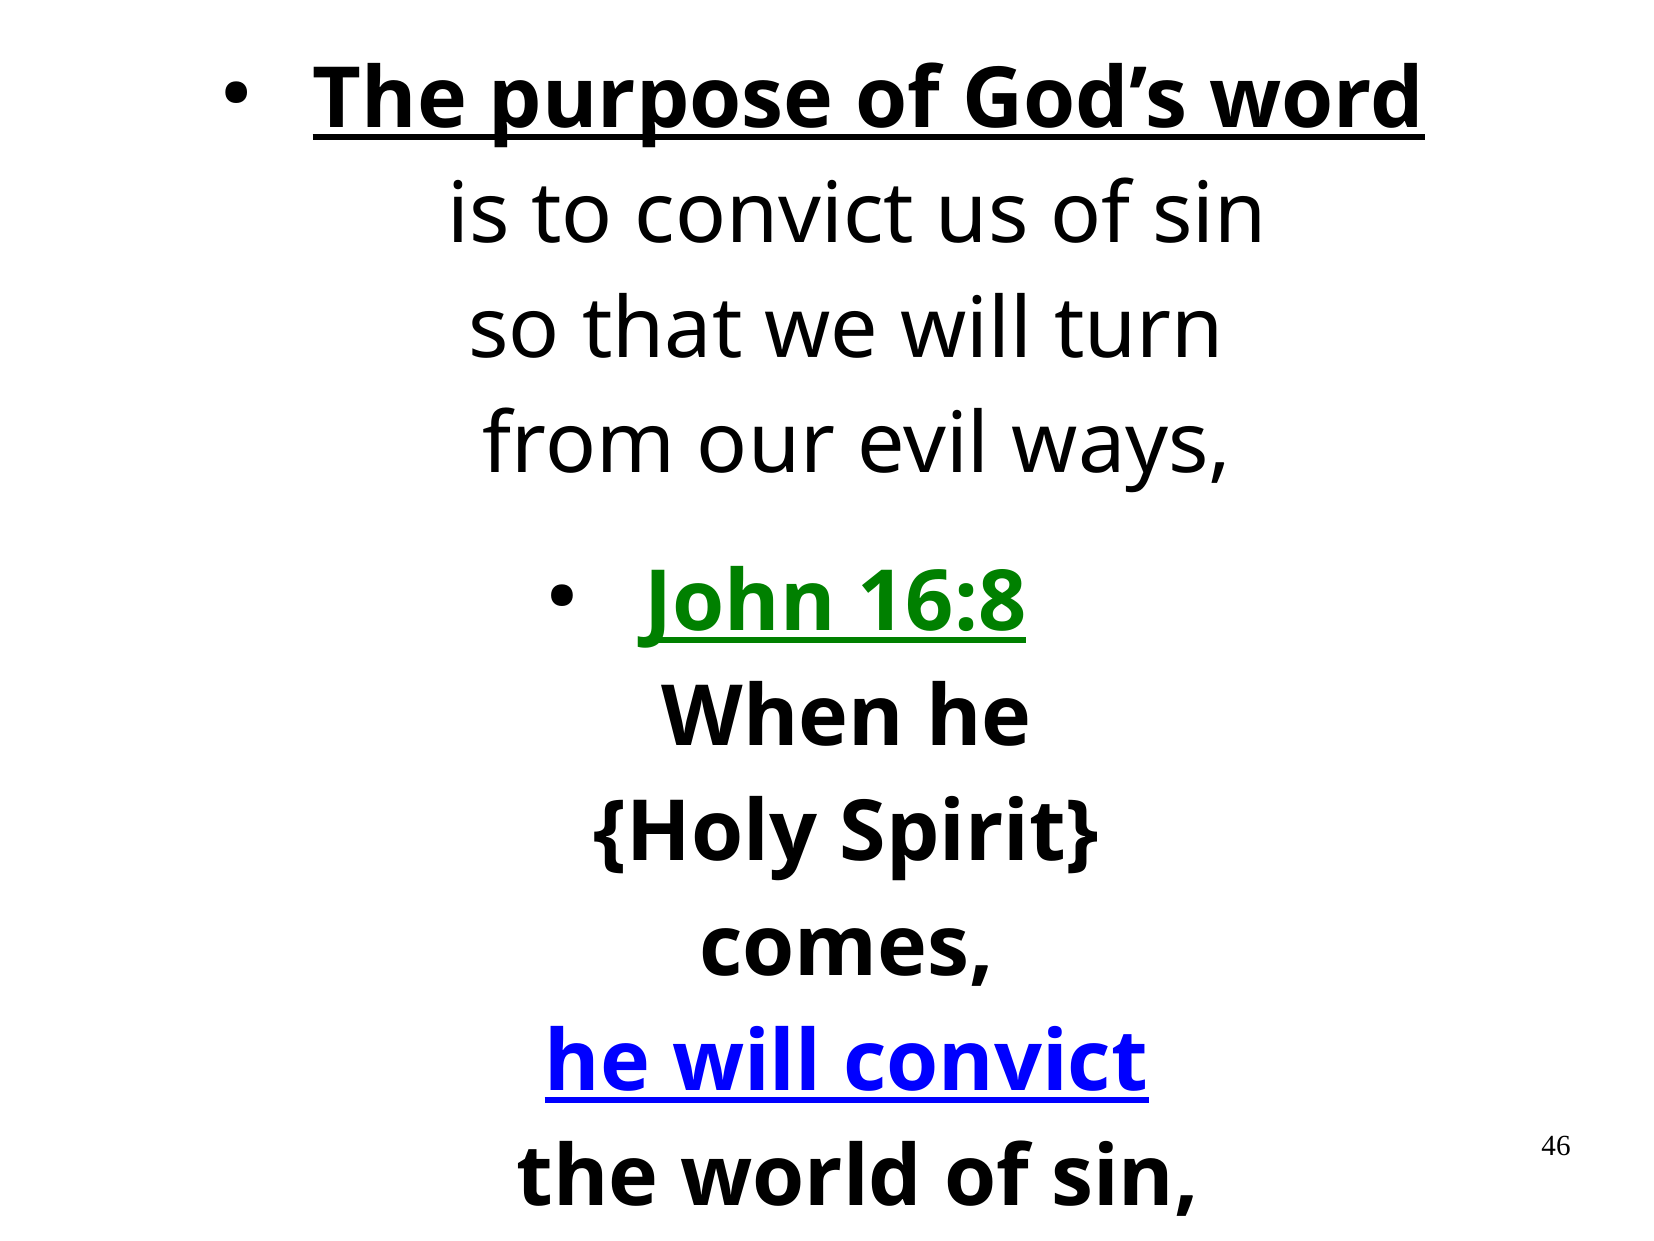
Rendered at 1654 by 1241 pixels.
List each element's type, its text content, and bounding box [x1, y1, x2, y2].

list The purpose of God’s word is to convict us of sin so that we will turn from our evil ways, John 16:8 When he {Holy Spirit} comes, he will convict the world of sin, [37, 37, 1613, 1238]
